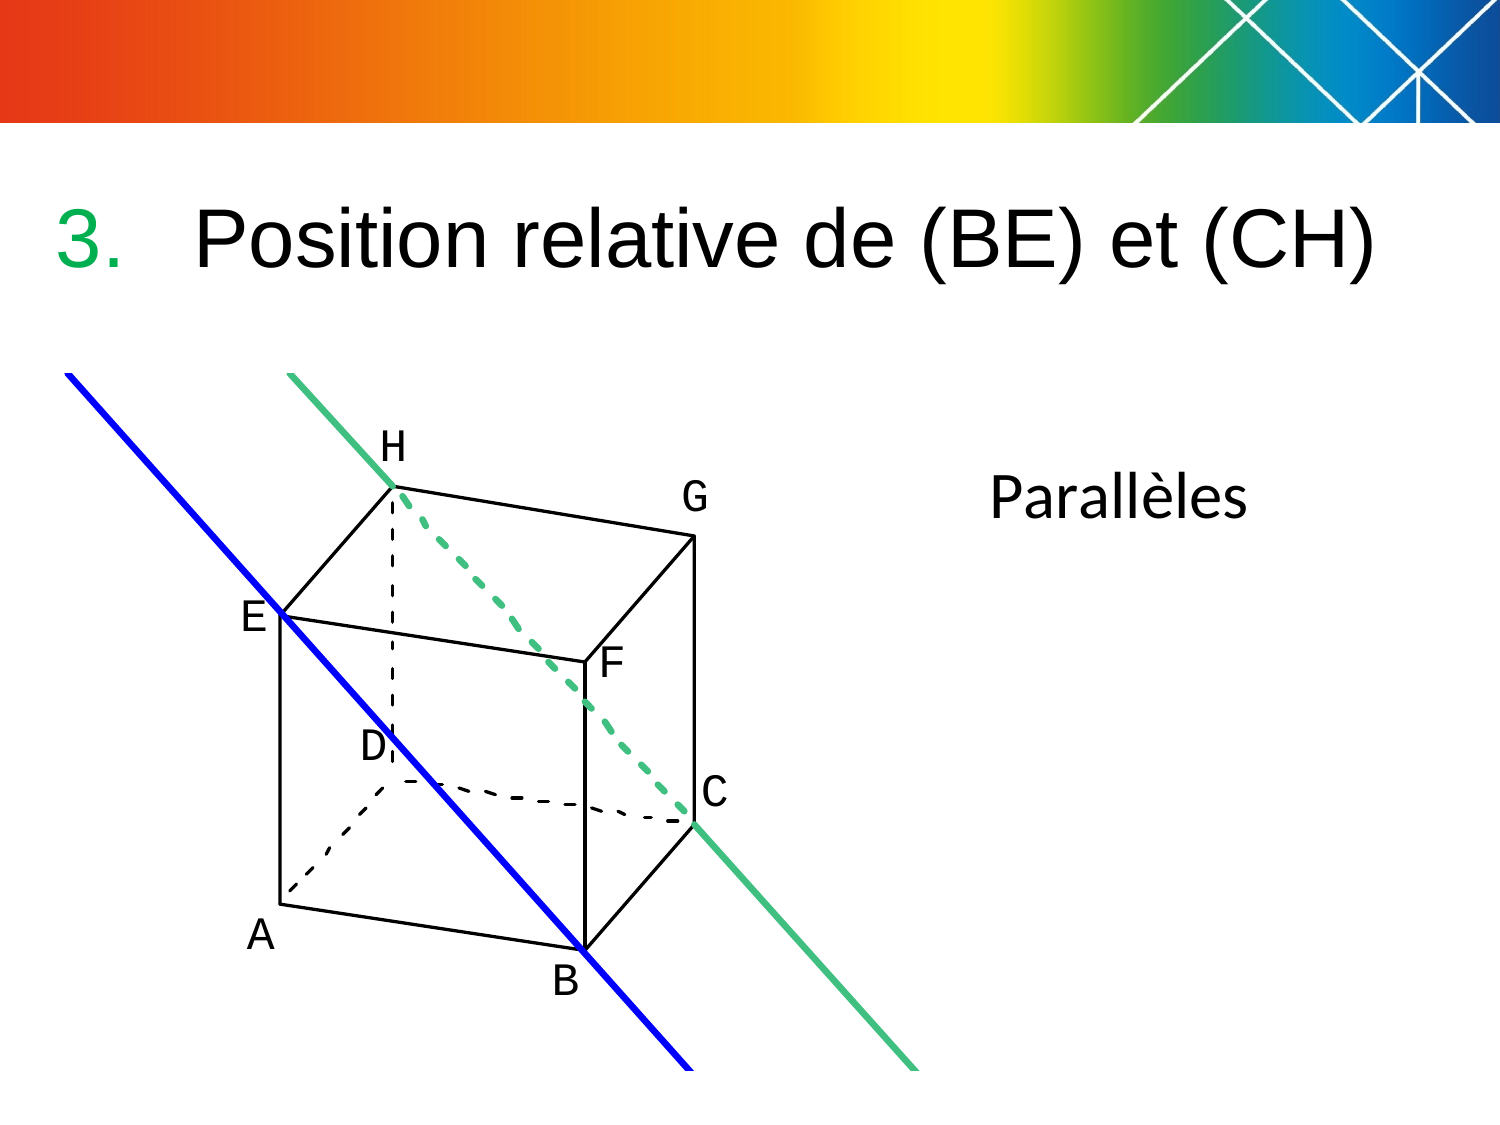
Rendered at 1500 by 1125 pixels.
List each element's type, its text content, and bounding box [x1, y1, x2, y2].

text_box Parallèles [974, 444, 1436, 540]
picture [41, 373, 940, 1071]
text_box Position relative de (BE) et (CH) [41, 163, 1500, 305]
picture [1340, 0, 1500, 123]
picture [0, 0, 1359, 123]
